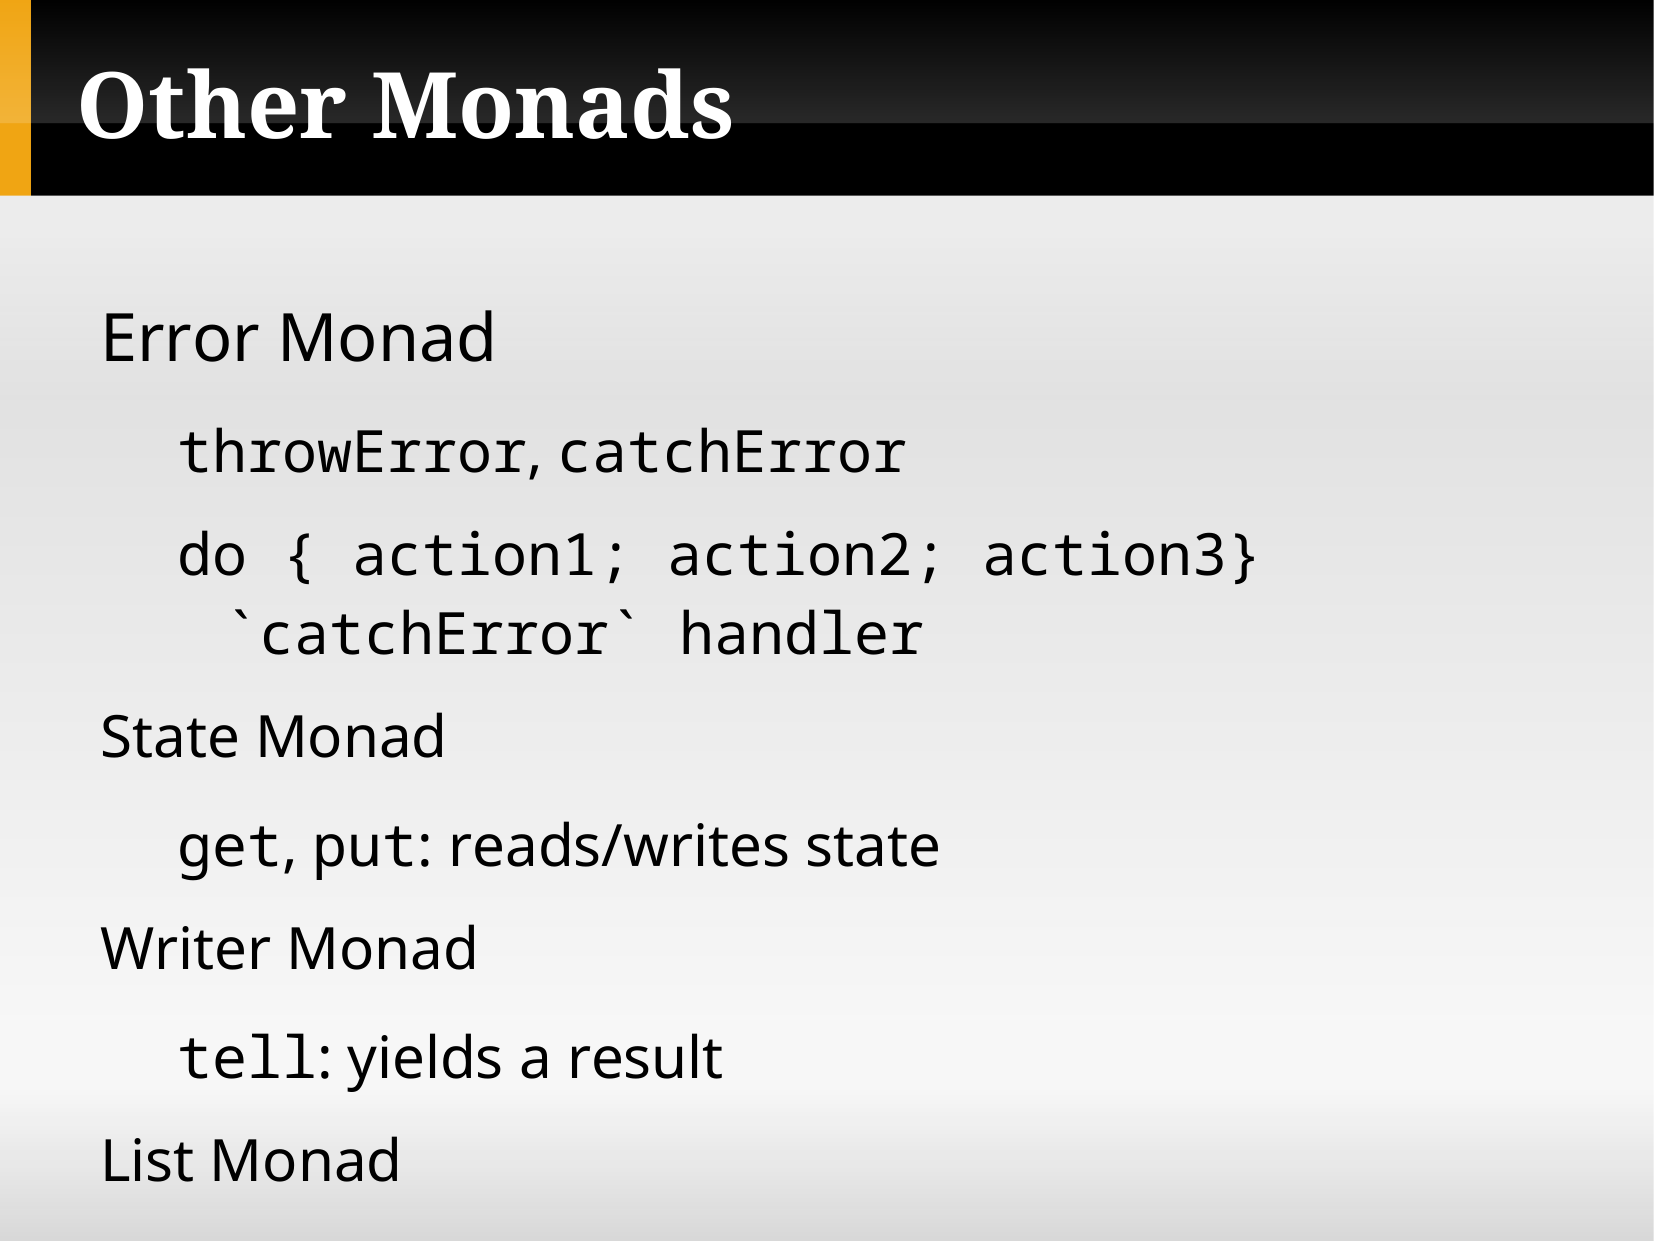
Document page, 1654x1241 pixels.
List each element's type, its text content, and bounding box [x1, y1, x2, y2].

picture [0, 0, 1654, 1241]
title Other Monads [76, 7, 1565, 200]
list Error Monad throwError, catchError do { action1; action2; action3} `catchError` handler State Monad get, put: reads/writes state Writer Monad tell: yields a result List Monad Captures the notion of non-determinism [82, 290, 1571, 1216]
